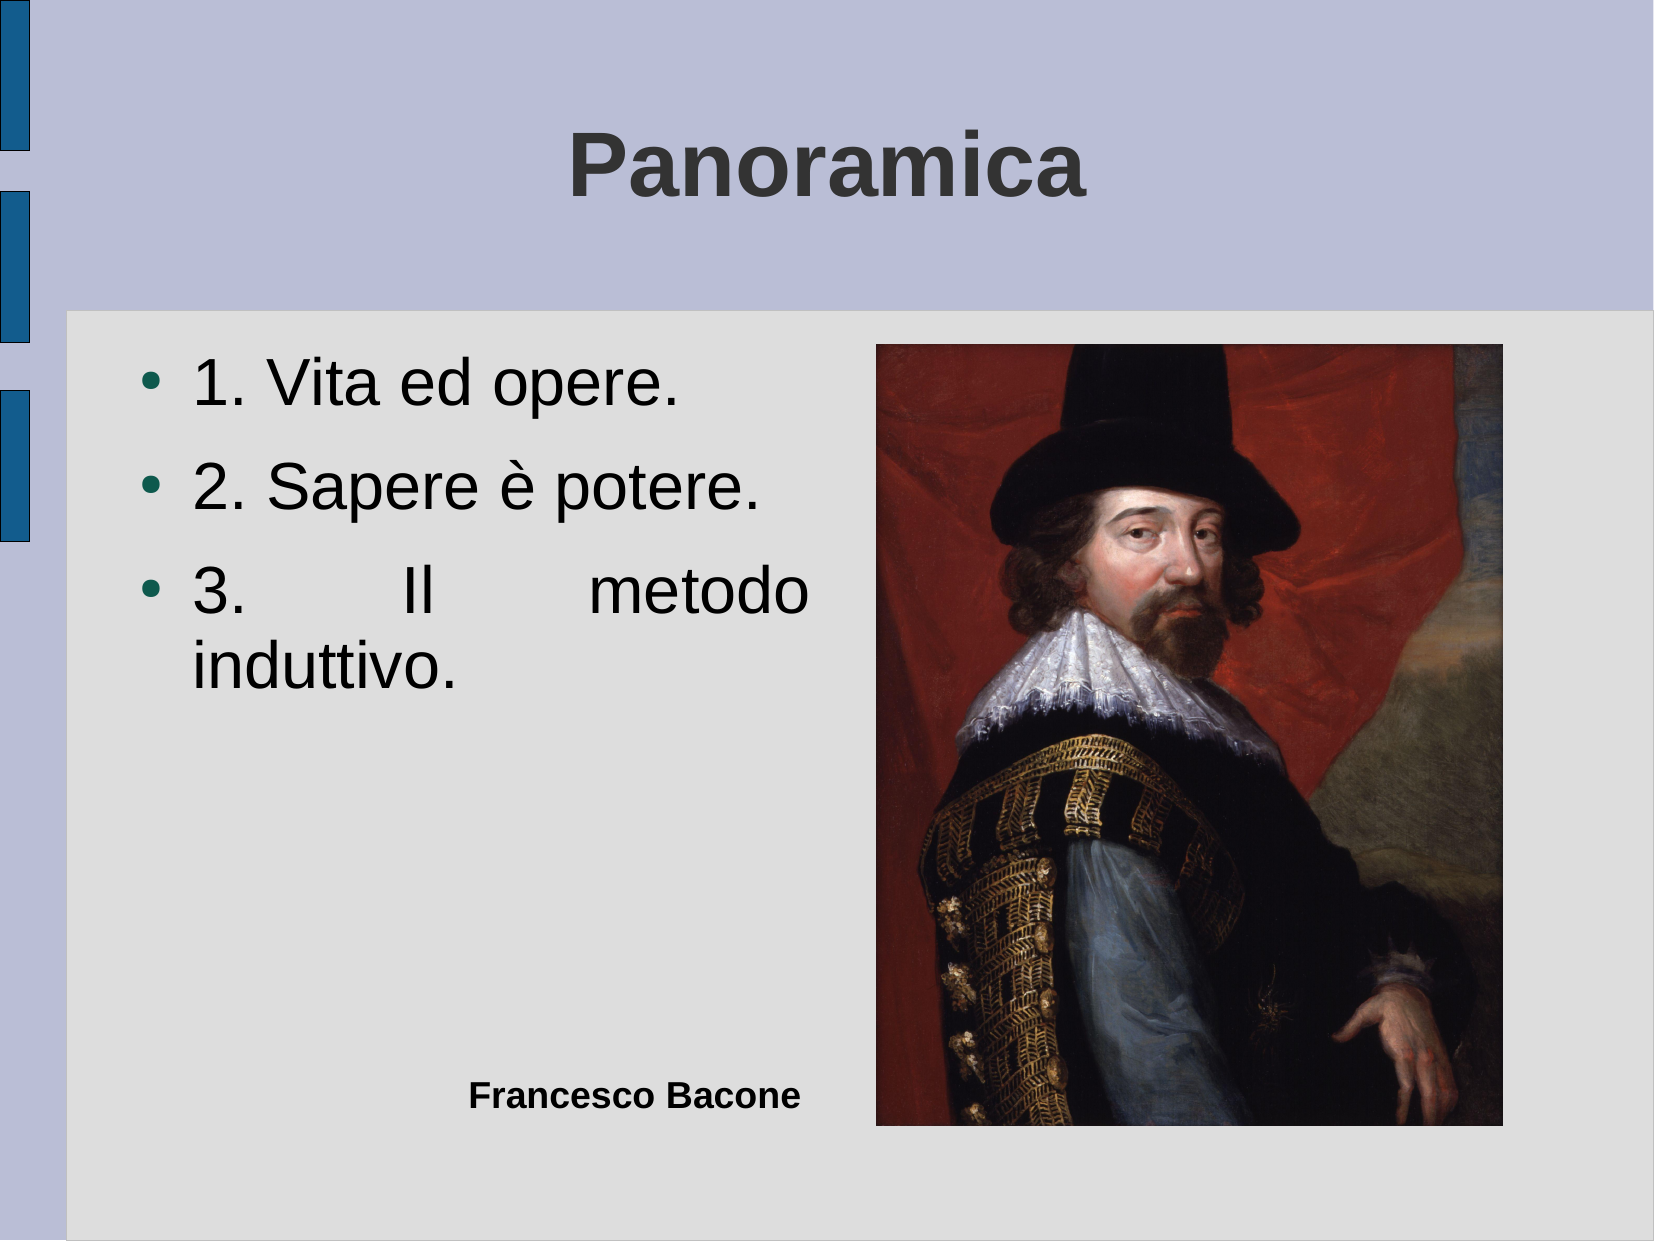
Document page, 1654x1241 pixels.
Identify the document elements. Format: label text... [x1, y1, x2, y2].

picture [876, 344, 1503, 1126]
title Panoramica [121, 61, 1534, 269]
list 1. Vita ed opere. 2. Sapere è potere. 3. Il metodo induttivo. [121, 344, 811, 1127]
text_box Francesco Bacone [413, 1074, 857, 1119]
